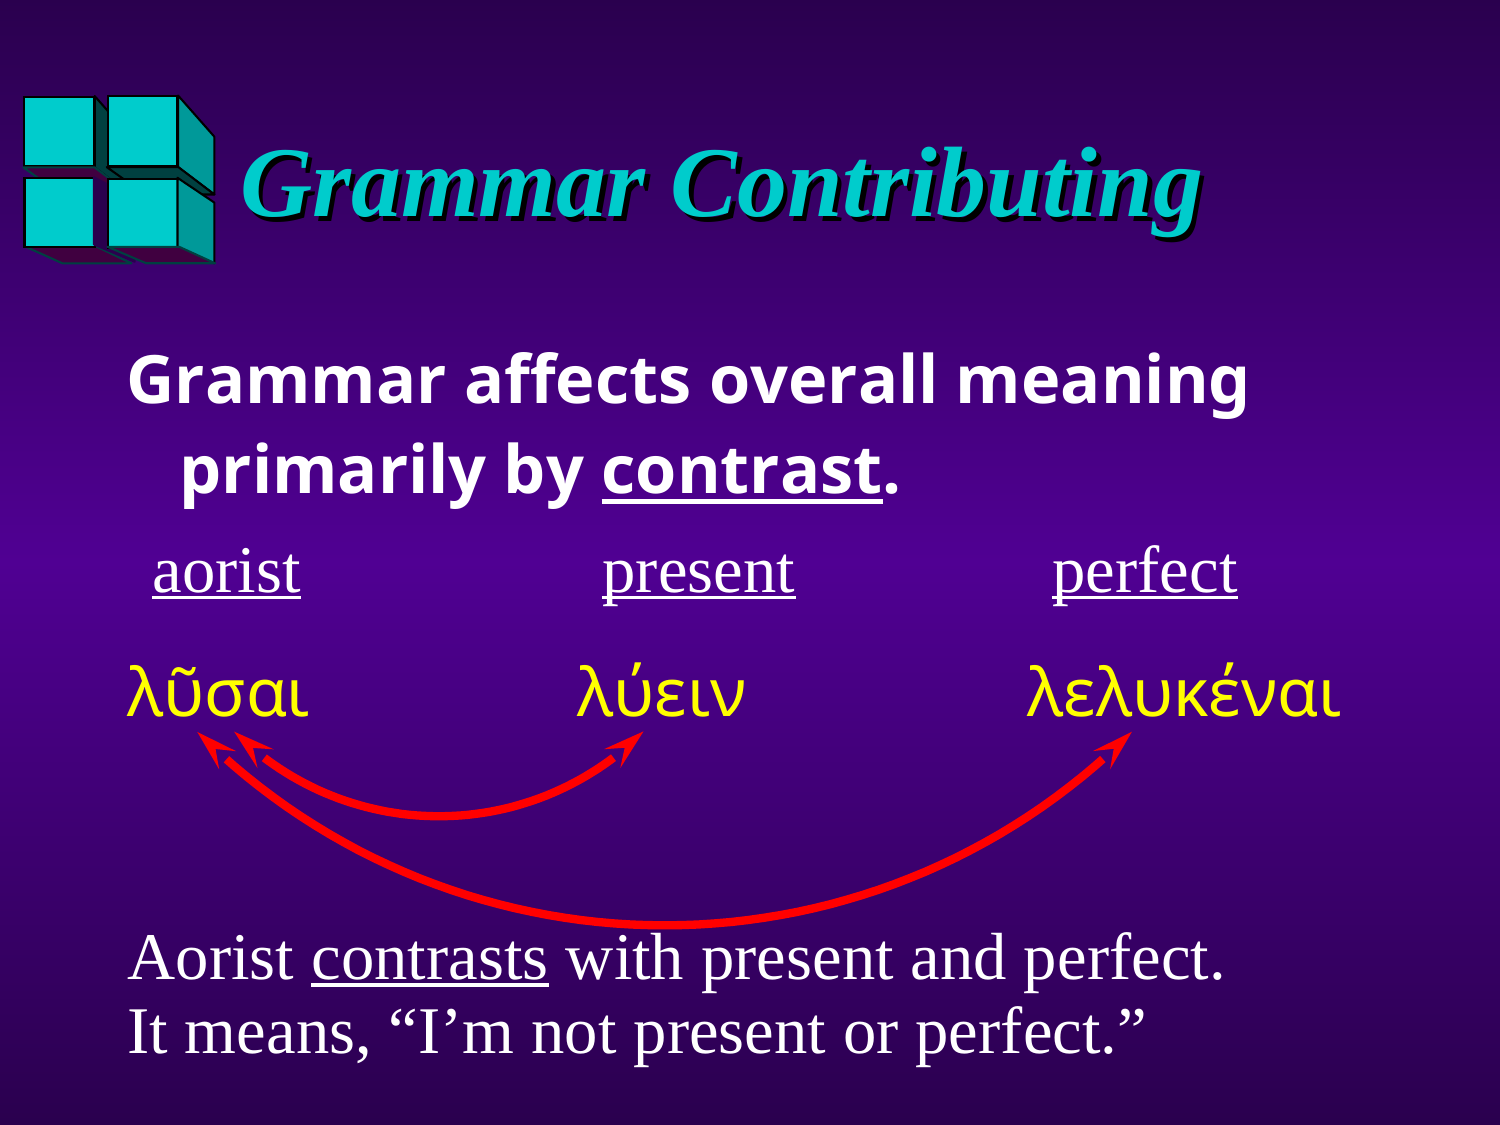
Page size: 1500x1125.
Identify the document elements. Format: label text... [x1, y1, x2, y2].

title Grammar Contributing [224, 78, 1388, 288]
text_box λῦσαι λύειν λελυκέναι [112, 637, 1401, 744]
text_box aorist present perfect [137, 524, 1325, 615]
text_box Aorist contrasts with present and perfect. It means, “I’m not present or perfect.” [112, 912, 1263, 1076]
list Grammar affects overall meaning primarily by contrast. [112, 324, 1388, 563]
